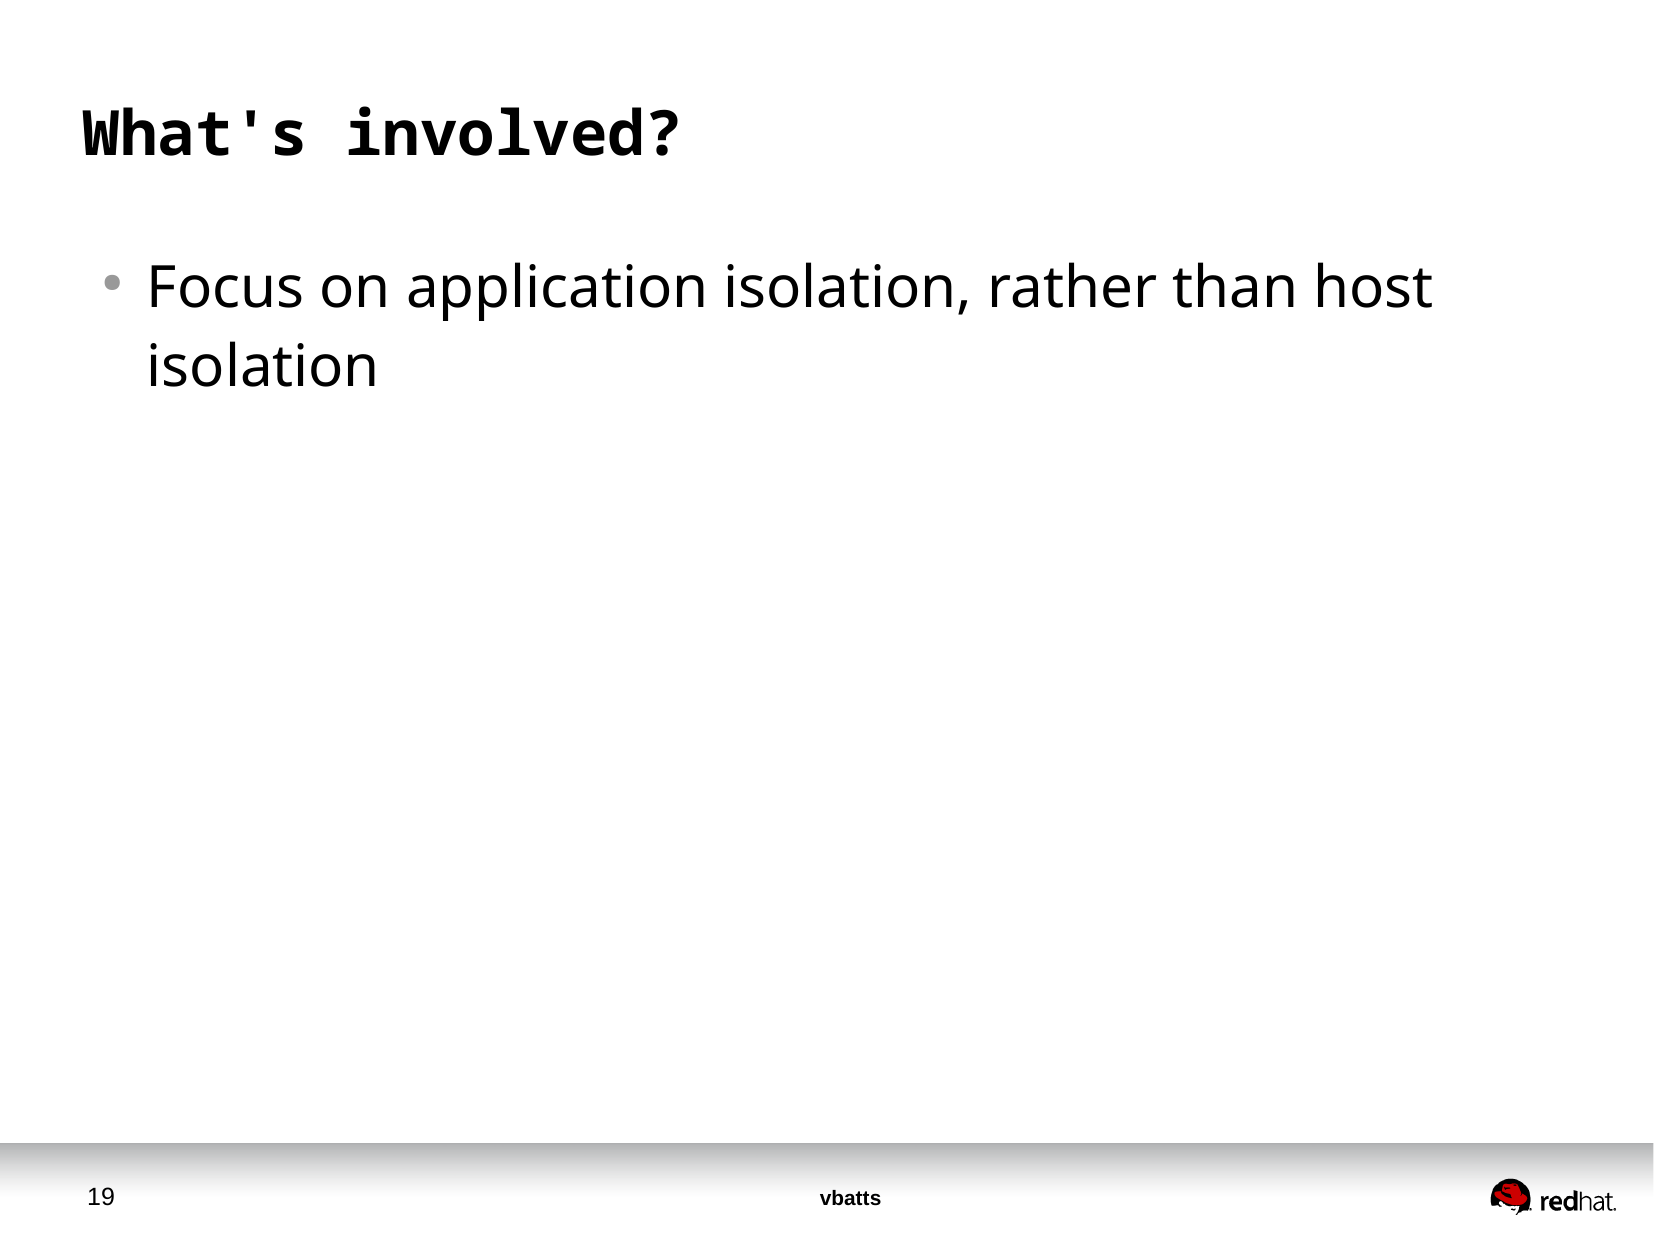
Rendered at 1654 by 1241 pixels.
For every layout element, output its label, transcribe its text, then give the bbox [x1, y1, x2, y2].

picture [0, 1143, 1654, 1241]
text_box [86, 244, 1576, 1054]
title What's involved? [82, 37, 1571, 226]
